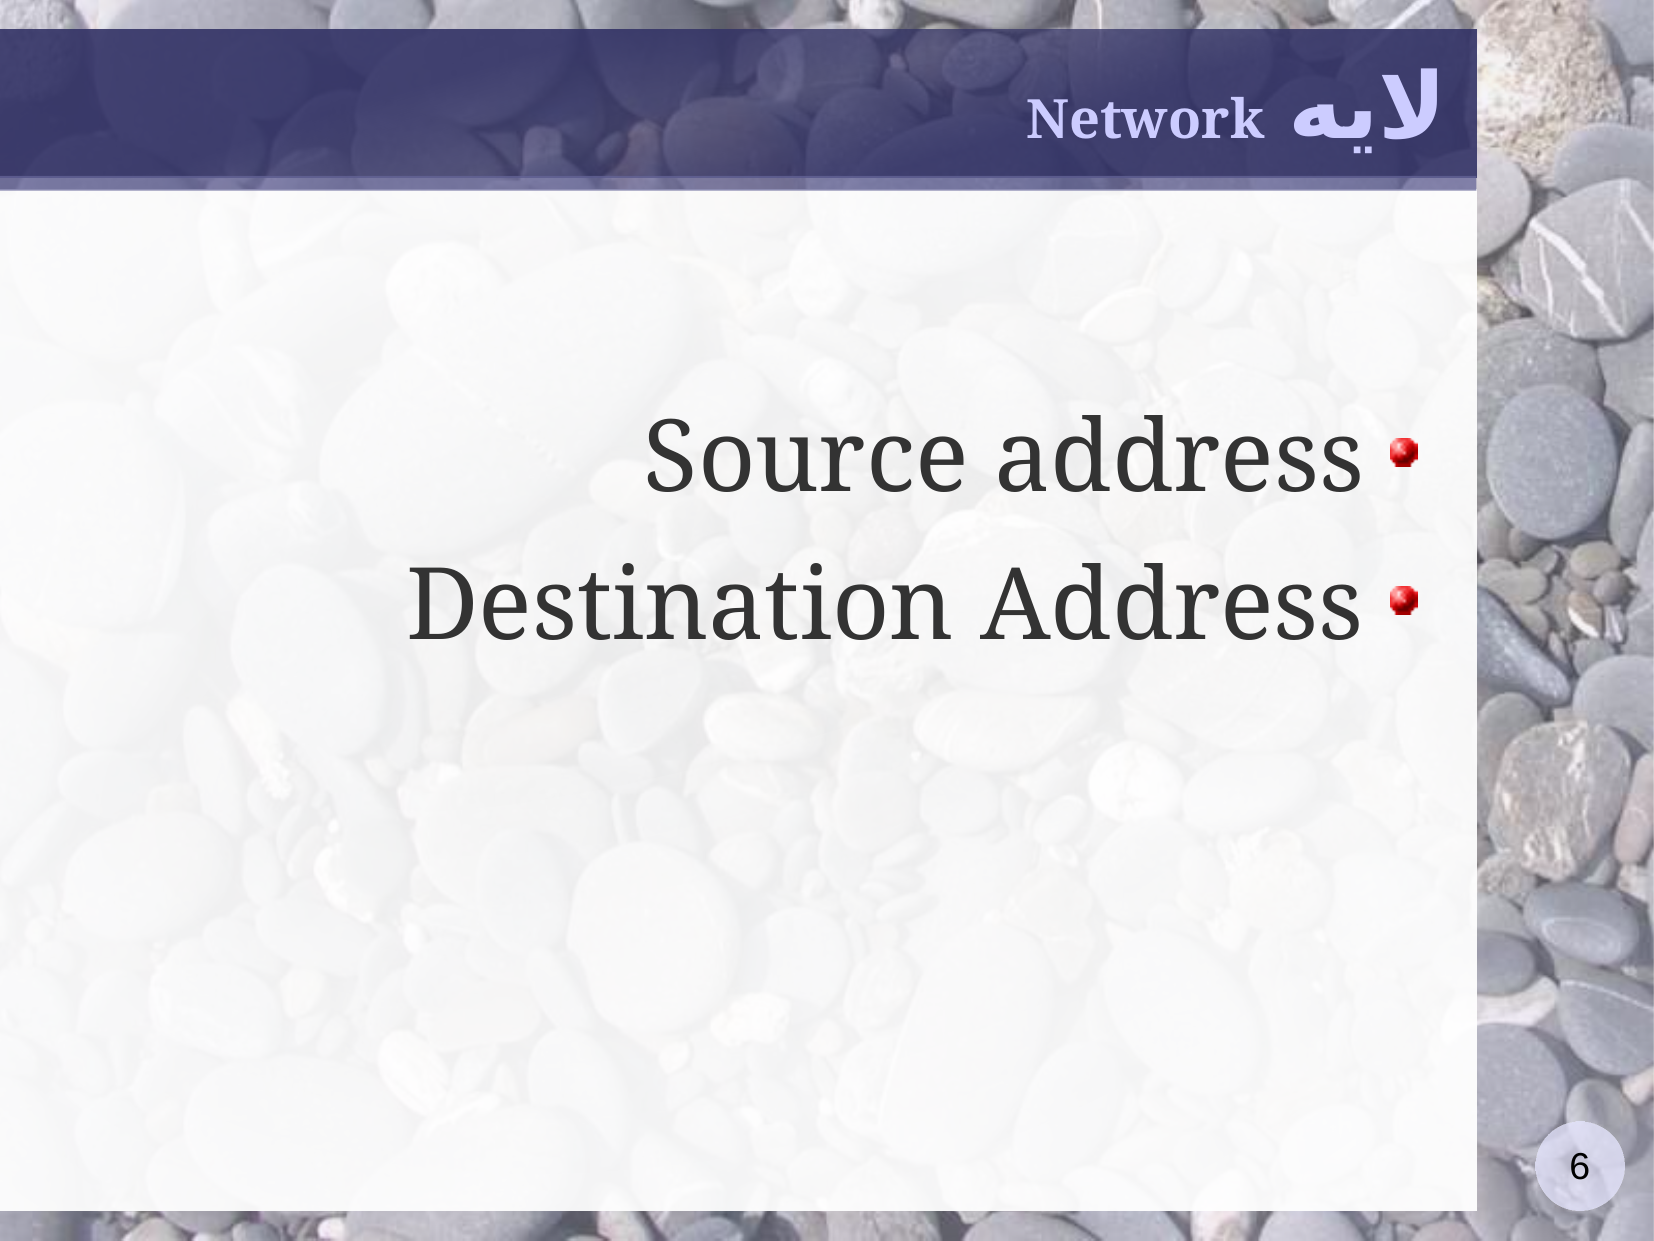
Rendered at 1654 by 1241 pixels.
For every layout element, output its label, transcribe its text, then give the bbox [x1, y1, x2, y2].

list Source address Destination Address [118, 236, 1418, 1182]
title لایه Network [29, 29, 1447, 178]
